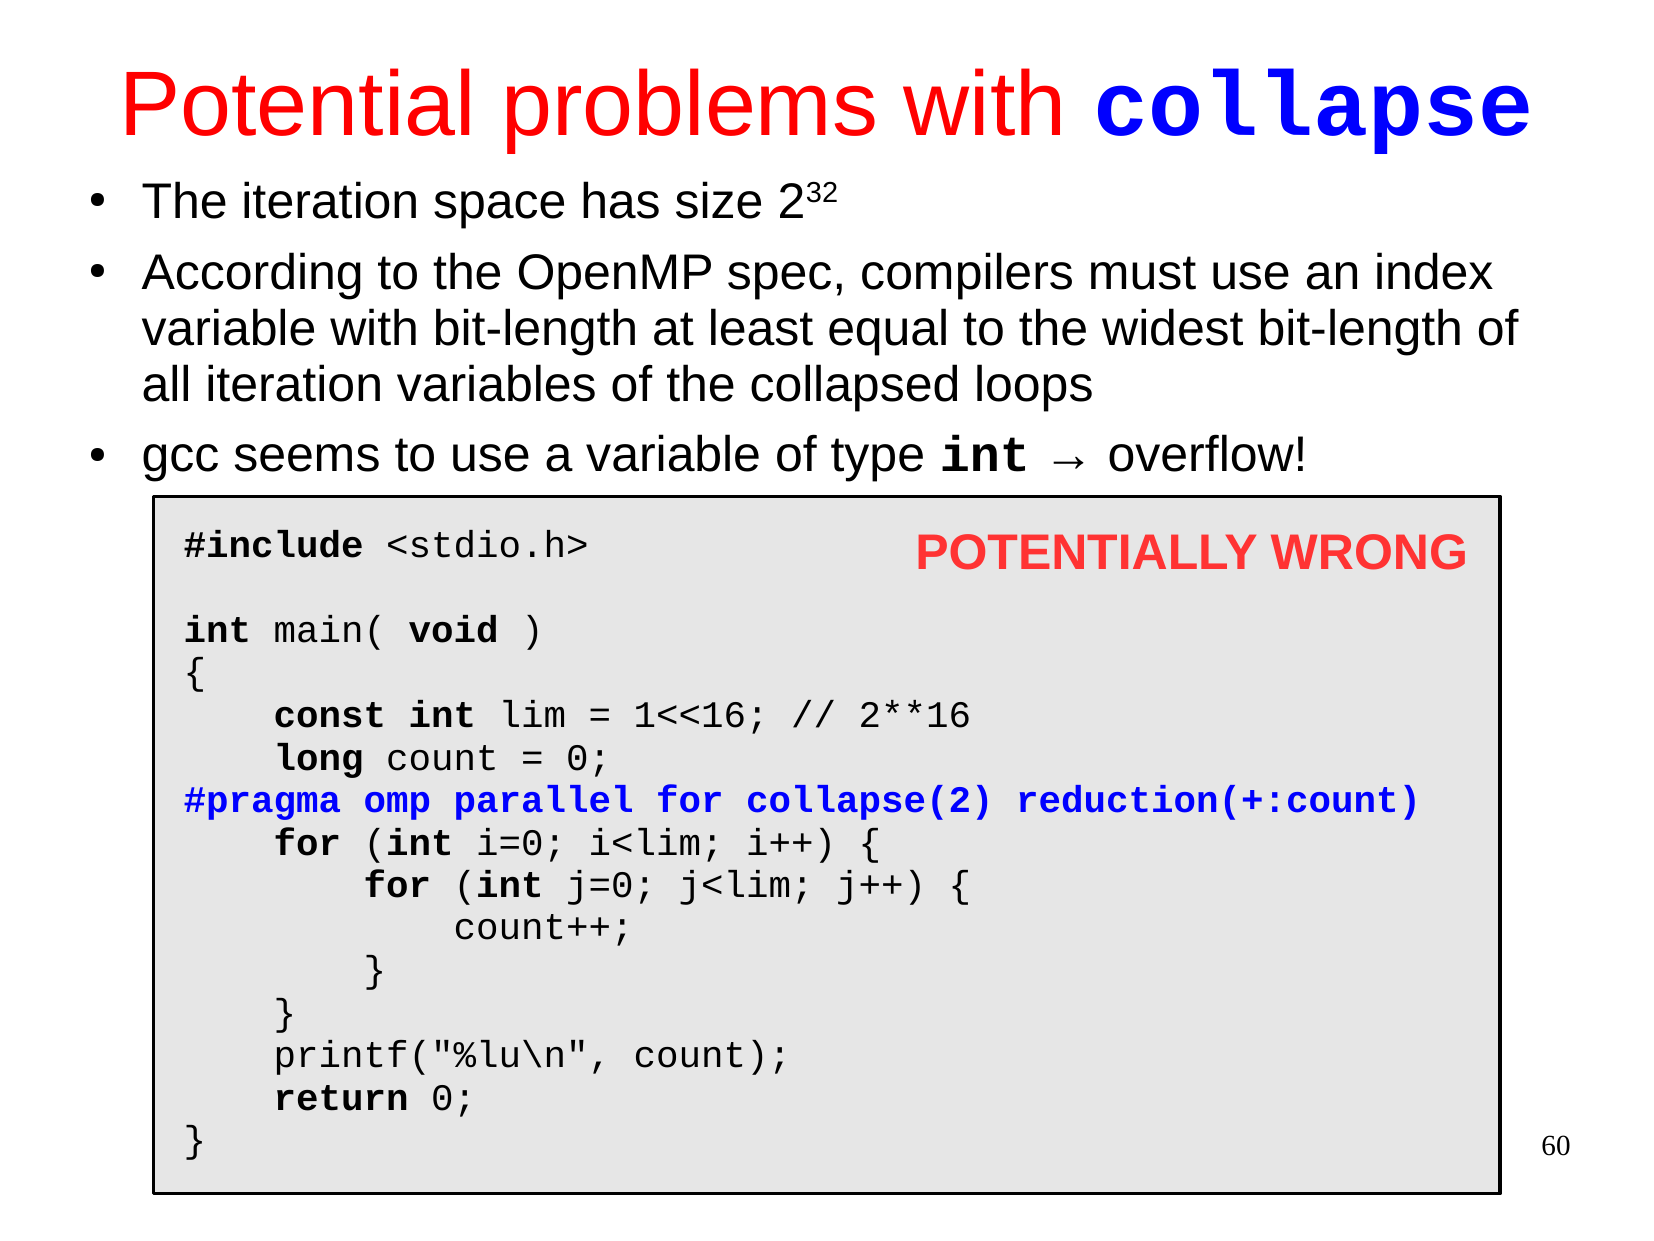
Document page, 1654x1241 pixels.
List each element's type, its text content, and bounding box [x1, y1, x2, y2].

text_box POTENTIALLY WRONG [897, 514, 1489, 591]
title Potential problems with collapse [82, 49, 1571, 166]
text_box #include <stdio.h> int main( void ) { const int lim = 1<<16; // 2**16 long count = 0; #pragma omp parallel for collapse(2) reduction(+:count) for (int i=0; i<lim; i++) { for (int j=0; j<lim; j++) { count++; } } printf("%lu\n", count); return 0; } [153, 496, 1501, 1194]
list The iteration space has size 232 According to the OpenMP spec, compilers must use an index variable with bit-length at least equal to the widest bit-length of all iteration variables of the collapsed loops gcc seems to use a variable of type int → overflow! [70, 173, 1559, 993]
